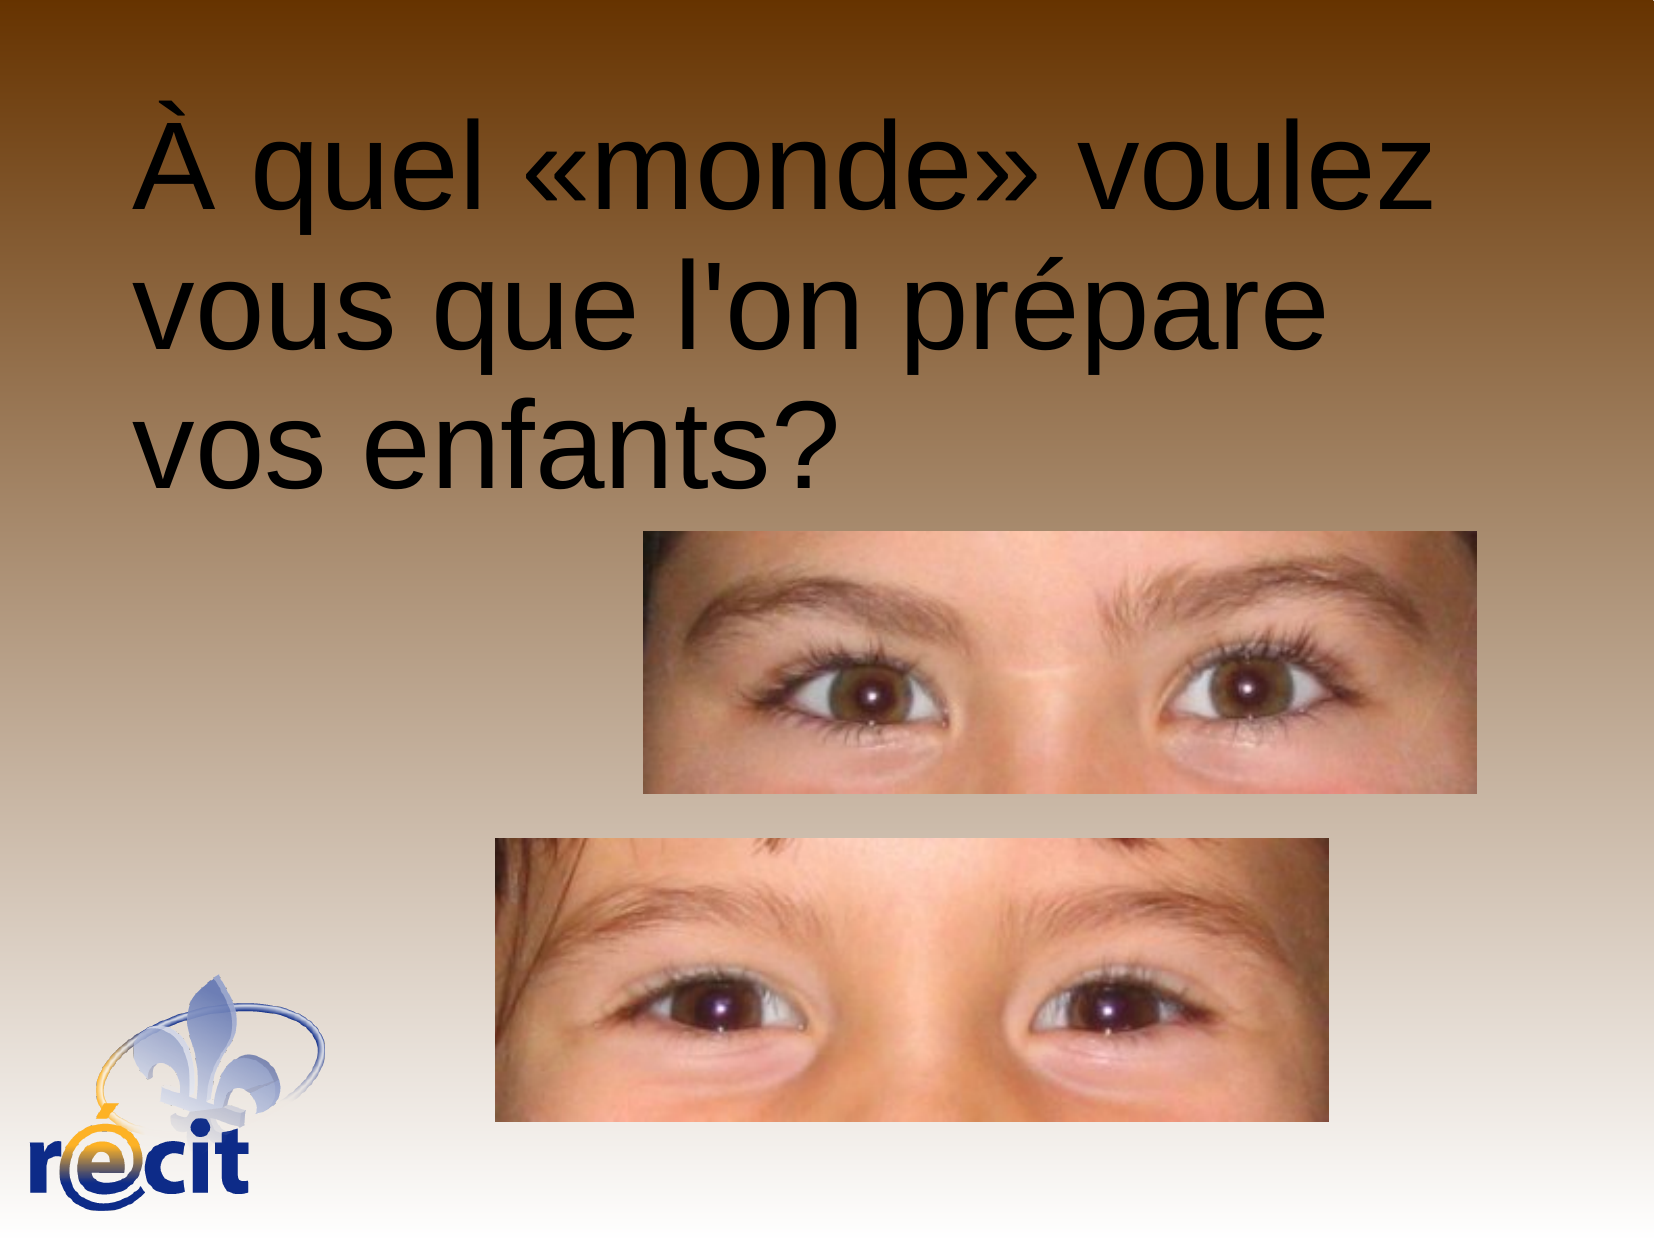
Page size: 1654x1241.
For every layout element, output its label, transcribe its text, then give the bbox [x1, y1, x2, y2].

picture [495, 838, 1329, 1123]
picture [29, 974, 325, 1211]
picture [643, 531, 1477, 794]
text_box À quel «monde» voulez vous que l'on prépare vos enfants? [118, 88, 1536, 798]
